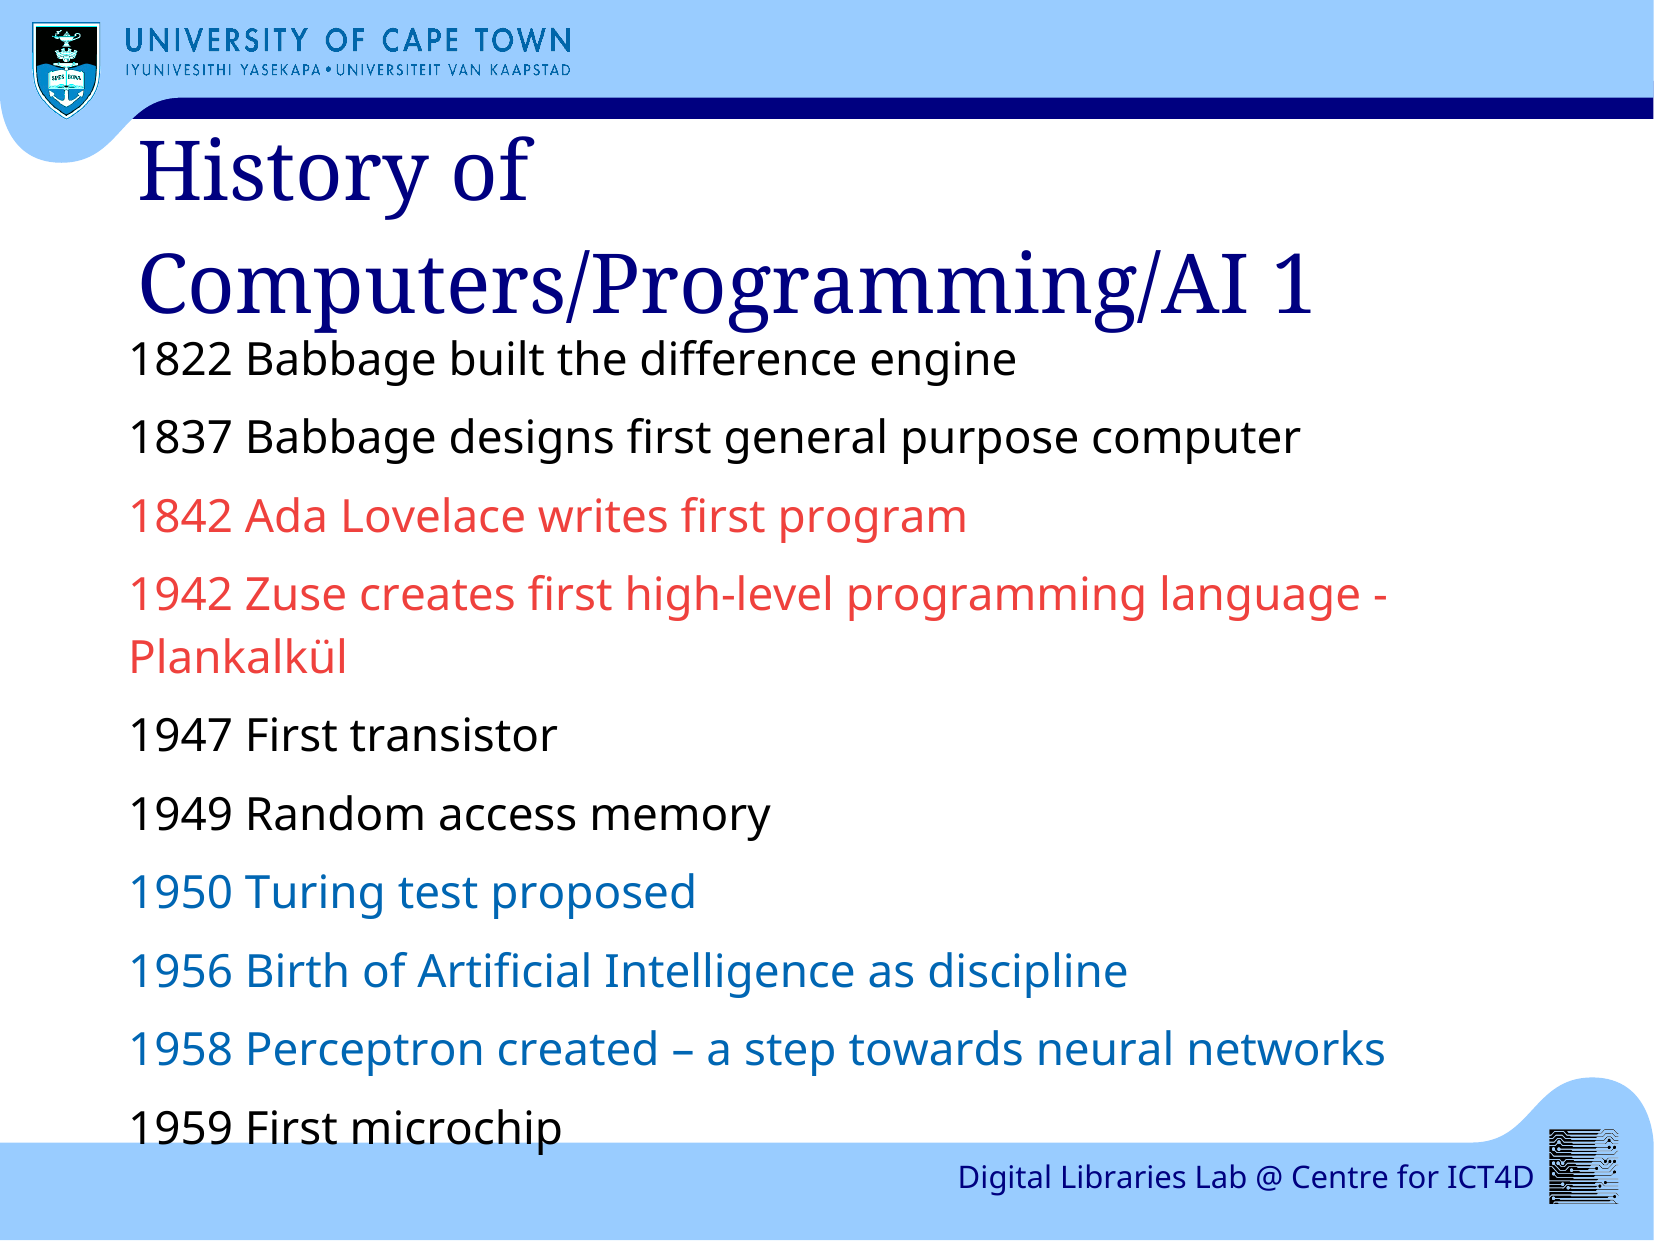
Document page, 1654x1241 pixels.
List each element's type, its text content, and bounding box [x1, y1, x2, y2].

list 1822 Babbage built the difference engine 1837 Babbage designs first general purpose computer 1842 Ada Lovelace writes first program 1942 Zuse creates first high-level programming language - Plankalkül 1947 First transistor 1949 Random access memory 1950 Turing test proposed 1956 Birth of Artificial Intelligence as discipline 1958 Perceptron created – a step towards neural networks 1959 First microchip [128, 326, 1597, 1189]
title History of Computers/Programming/AI 1 [137, 155, 1598, 296]
picture [32, 22, 101, 120]
picture [1549, 1129, 1619, 1204]
picture [122, 25, 573, 78]
